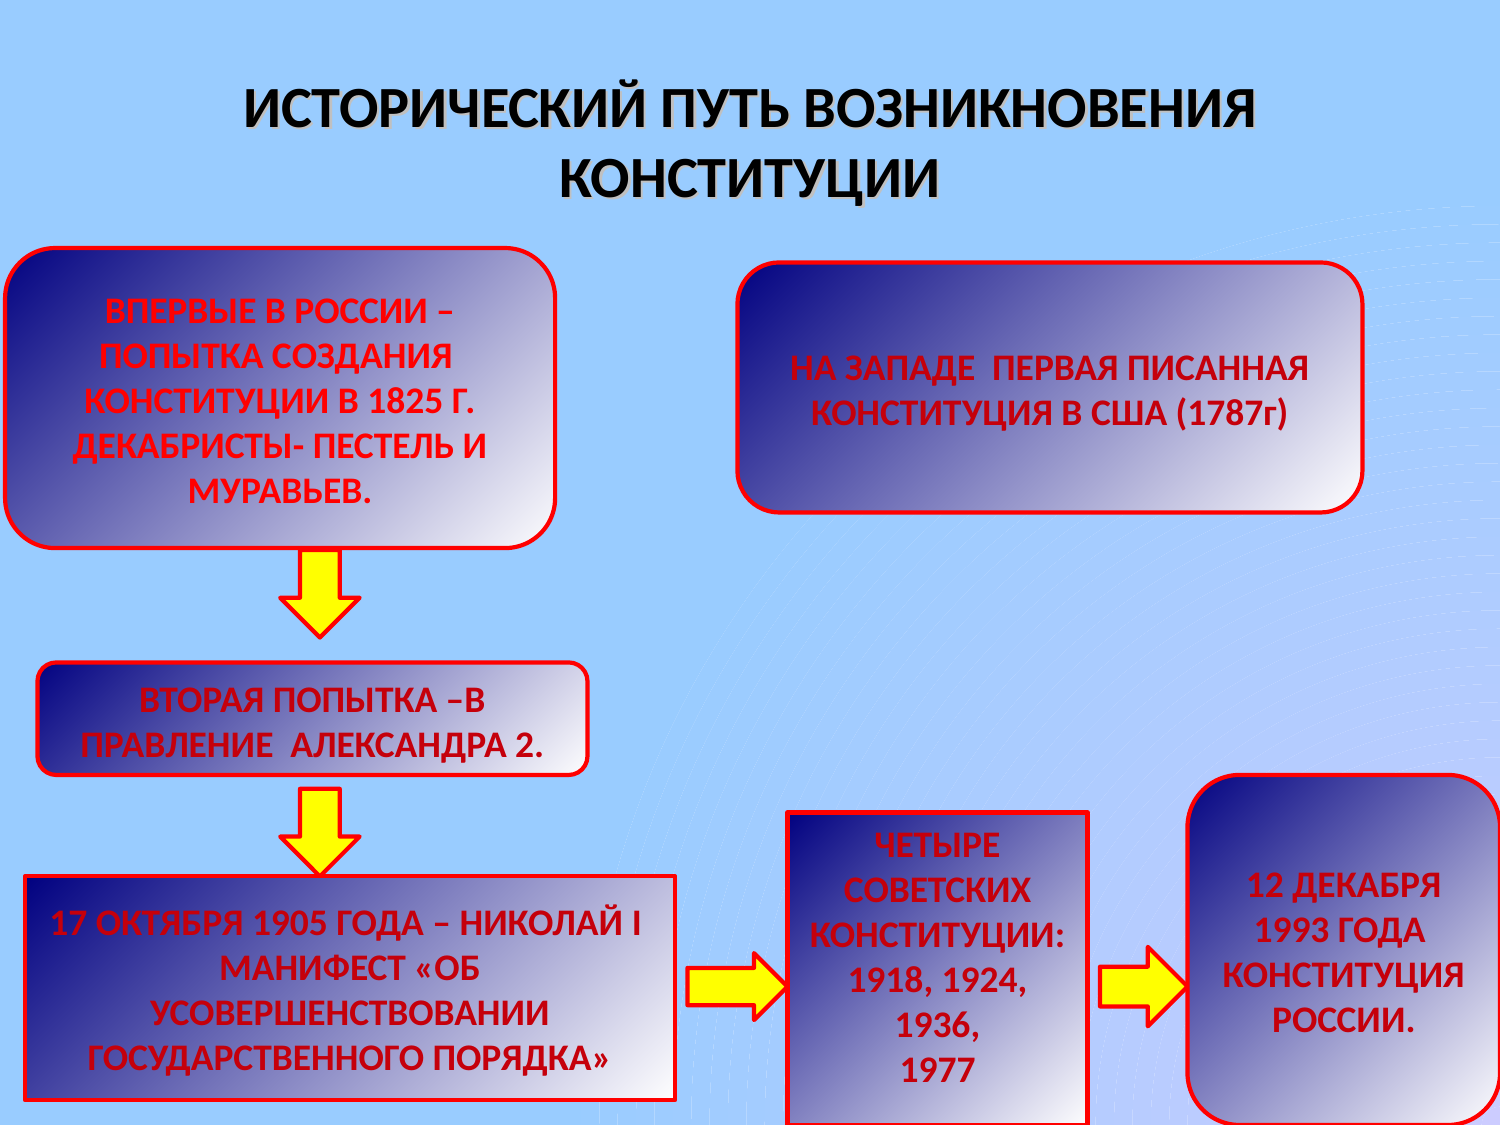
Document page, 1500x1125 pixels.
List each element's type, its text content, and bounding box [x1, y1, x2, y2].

text_box [280, 549, 360, 638]
text_box [1100, 946, 1187, 1027]
title ИСТОРИЧЕСКИЙ ПУТЬ ВОЗНИКНОВЕНИЯ КОНСТИТУЦИИ [75, 45, 1426, 233]
text_box 17 ОКТЯБРЯ 1905 ГОДА – НИКОЛАЙ I МАНИФЕСТ «ОБ УСОВЕРШЕНСТВОВАНИИ ГОСУДАРСТВЕННОГО ПОРЯДКА» [25, 876, 675, 1100]
text_box НА ЗАПАДЕ ПЕРВАЯ ПИСАННАЯ КОНСТИТУЦИЯ В США (1787г) [737, 262, 1363, 513]
text_box ВПЕРВЫЕ В РОССИИ – ПОПЫТКА СОЗДАНИЯ КОНСТИТУЦИИ В 1825 Г. ДЕКАБРИСТЫ- ПЕСТЕЛЬ И МУРАВЬЕВ. [5, 248, 556, 549]
text_box [687, 953, 788, 1021]
text_box [280, 788, 360, 876]
text_box ЧЕТЫРЕ СОВЕТСКИХ КОНСТИТУЦИИ: 1918, 1924, 1936, 1977 [788, 812, 1088, 1125]
text_box ВТОРАЯ ПОПЫТКА –В ПРАВЛЕНИЕ АЛЕКСАНДРА 2. [37, 662, 588, 775]
text_box 12 ДЕКАБРЯ 1993 ГОДА КОНСТИТУЦИЯ РОССИИ. [1187, 774, 1500, 1125]
